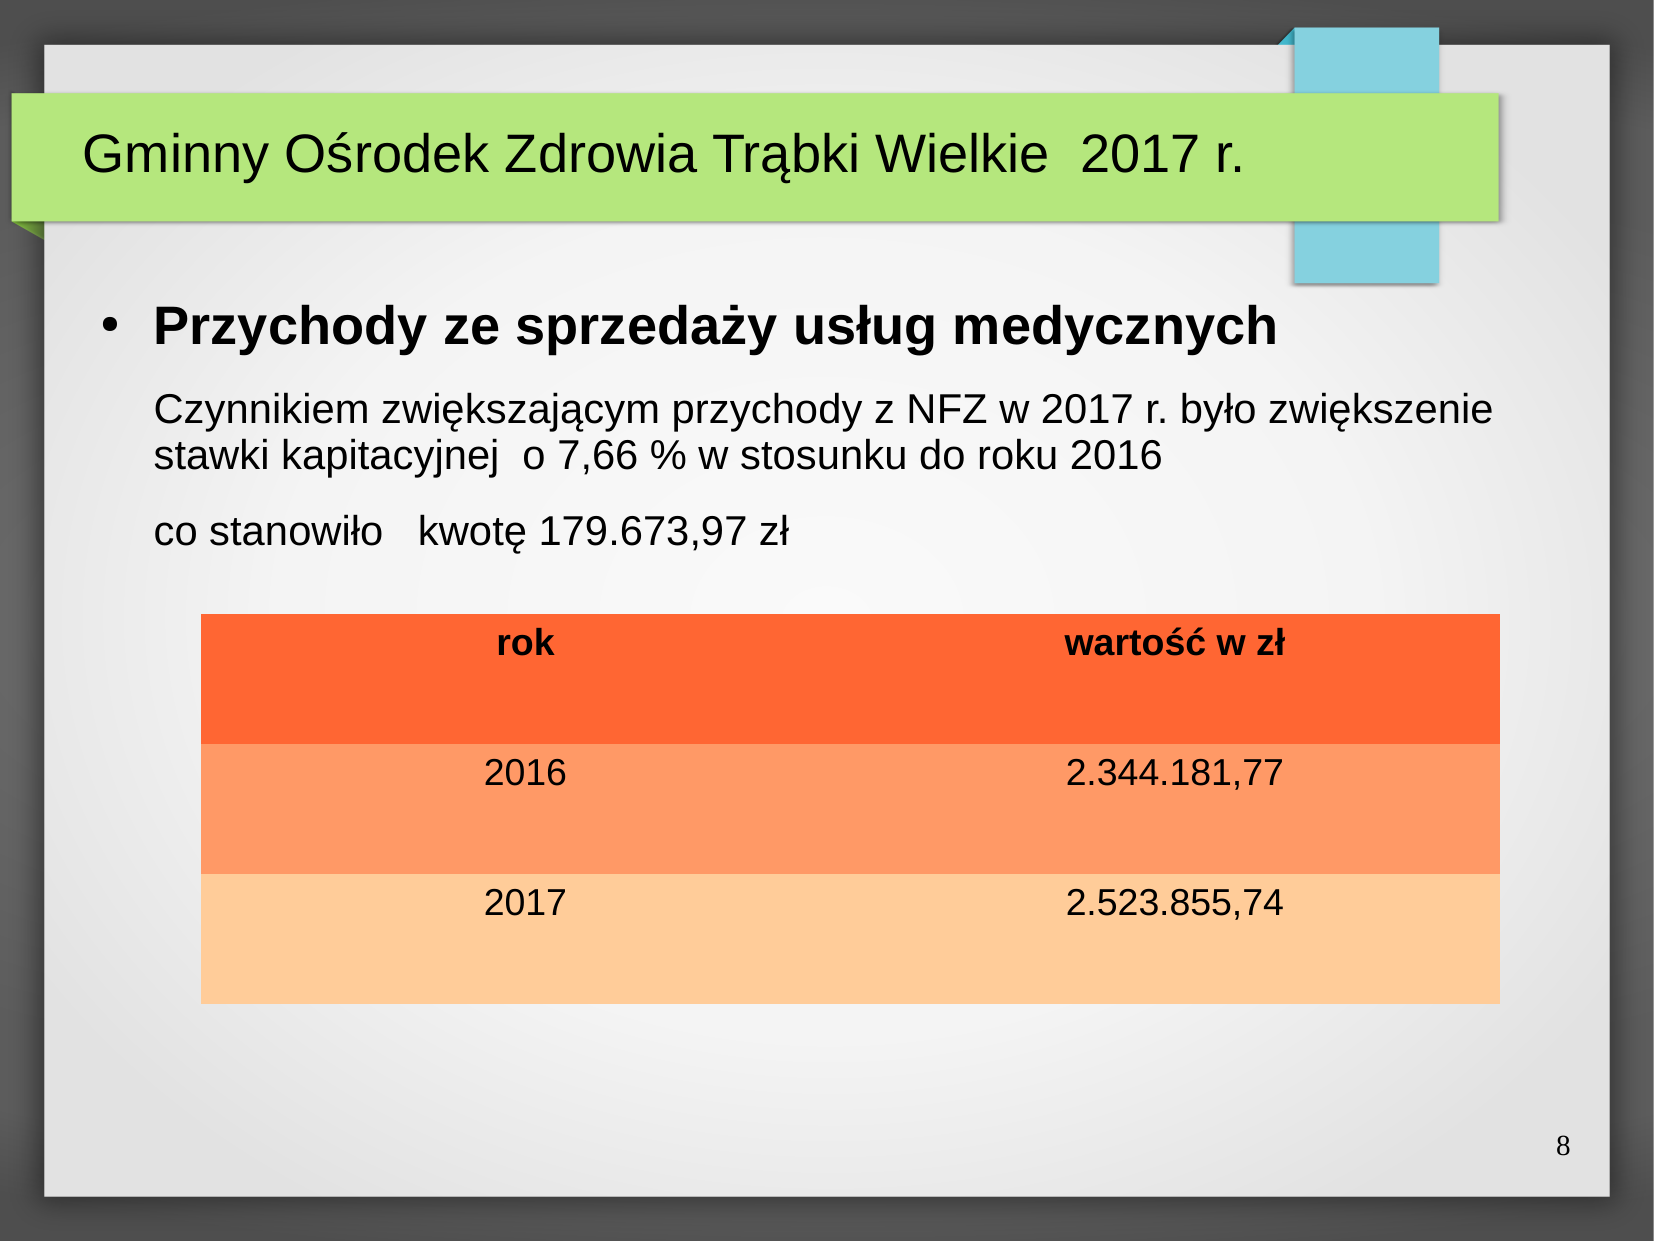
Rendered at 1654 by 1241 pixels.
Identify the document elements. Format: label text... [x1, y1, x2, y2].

picture [0, 0, 1654, 1241]
list Przychody ze sprzedaży usług medycznych Czynnikiem zwiększającym przychody z NFZ w 2017 r. było zwiększenie stawki kapitacyjnej o 7,66 % w stosunku do roku 2016 co stanowiło kwotę 179.673,97 zł [82, 295, 1571, 1015]
table_header wartość w zł [850, 614, 1500, 744]
table_cell 2.523.855,74 [850, 874, 1500, 1004]
table_cell 2016 [201, 744, 850, 874]
table_cell 2017 [201, 874, 850, 1004]
table_header rok [201, 614, 850, 744]
table_cell 2.344.181,77 [850, 744, 1500, 874]
title Gminny Ośrodek Zdrowia Trąbki Wielkie 2017 r. [82, 94, 1264, 213]
